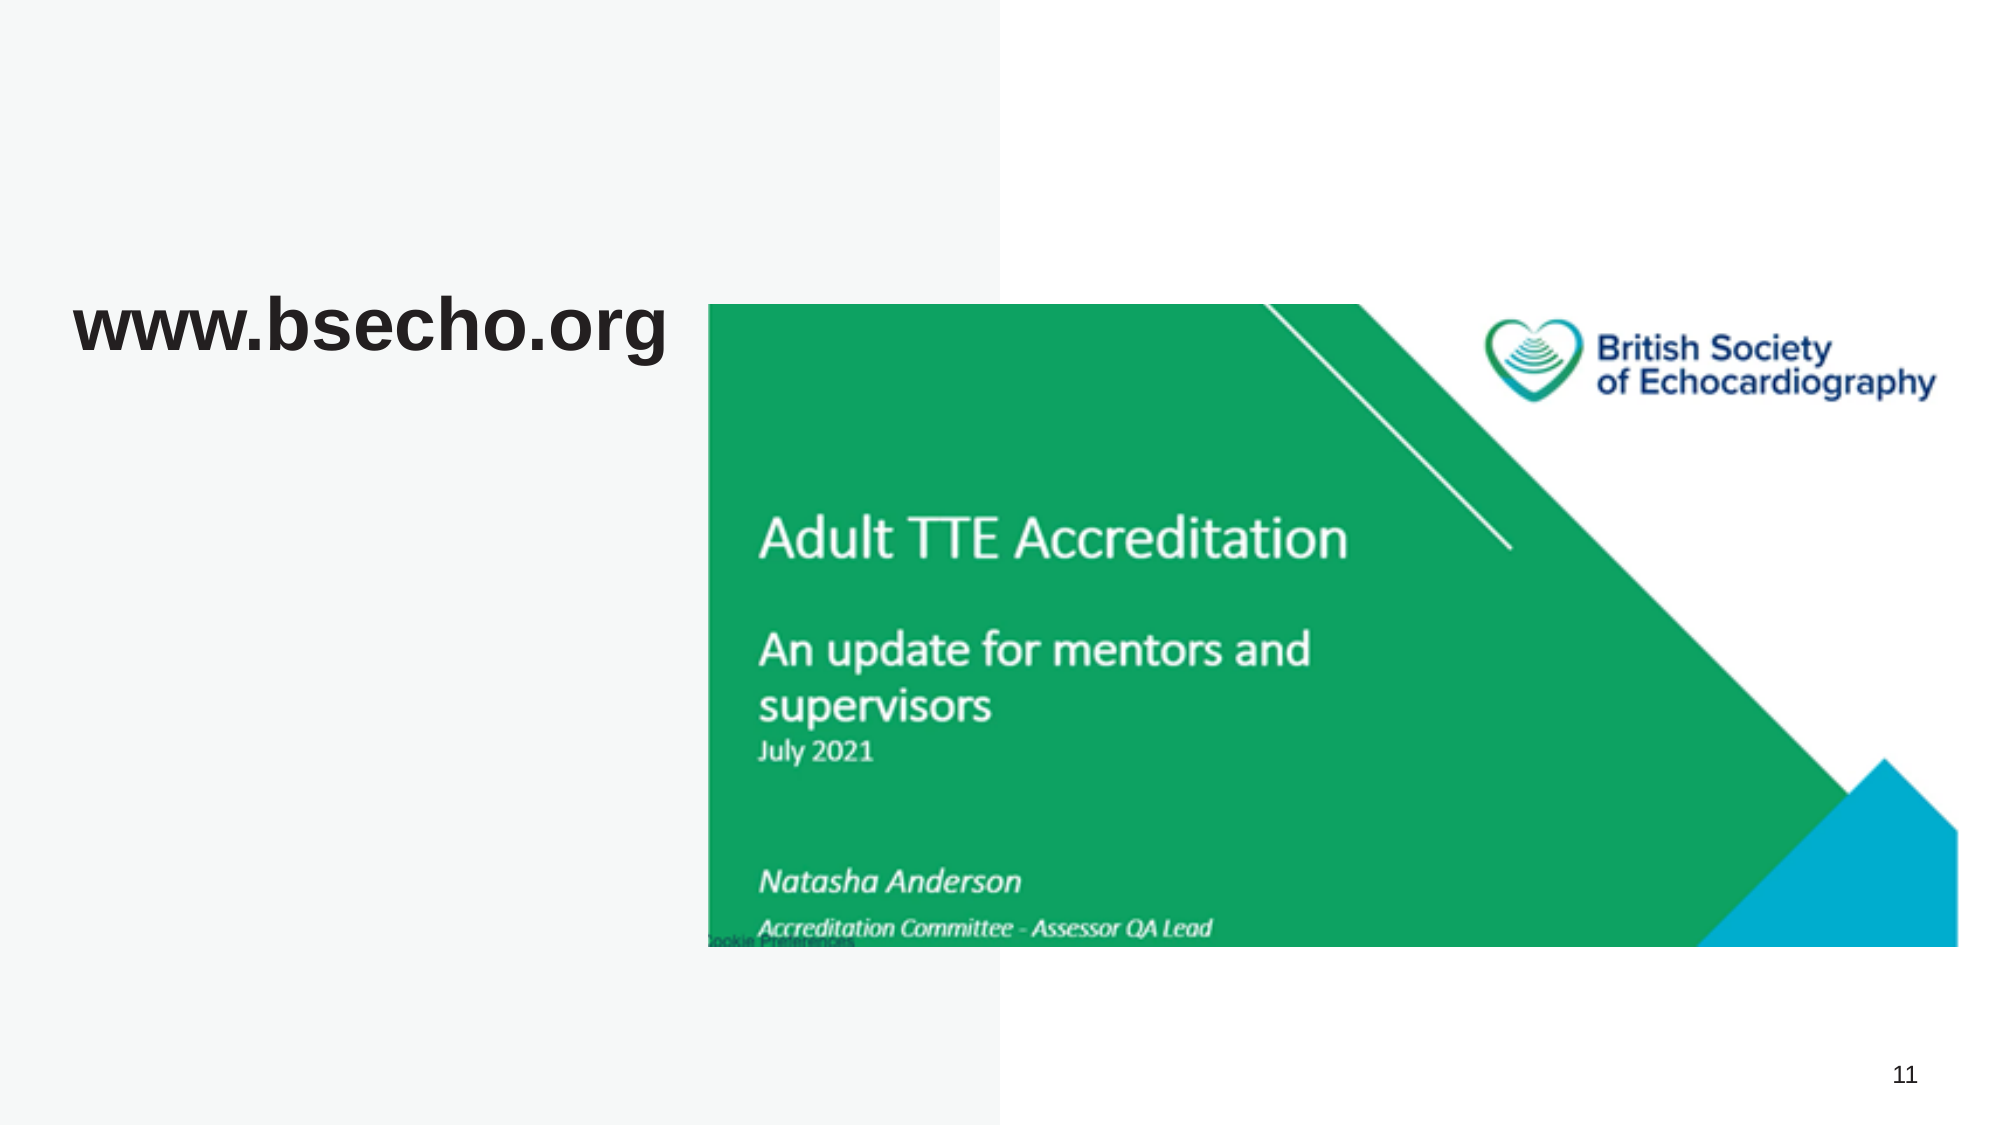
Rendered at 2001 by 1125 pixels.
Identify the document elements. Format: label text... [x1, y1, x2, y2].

picture [708, 304, 1961, 947]
text_box www.bsecho.org [58, 270, 864, 784]
